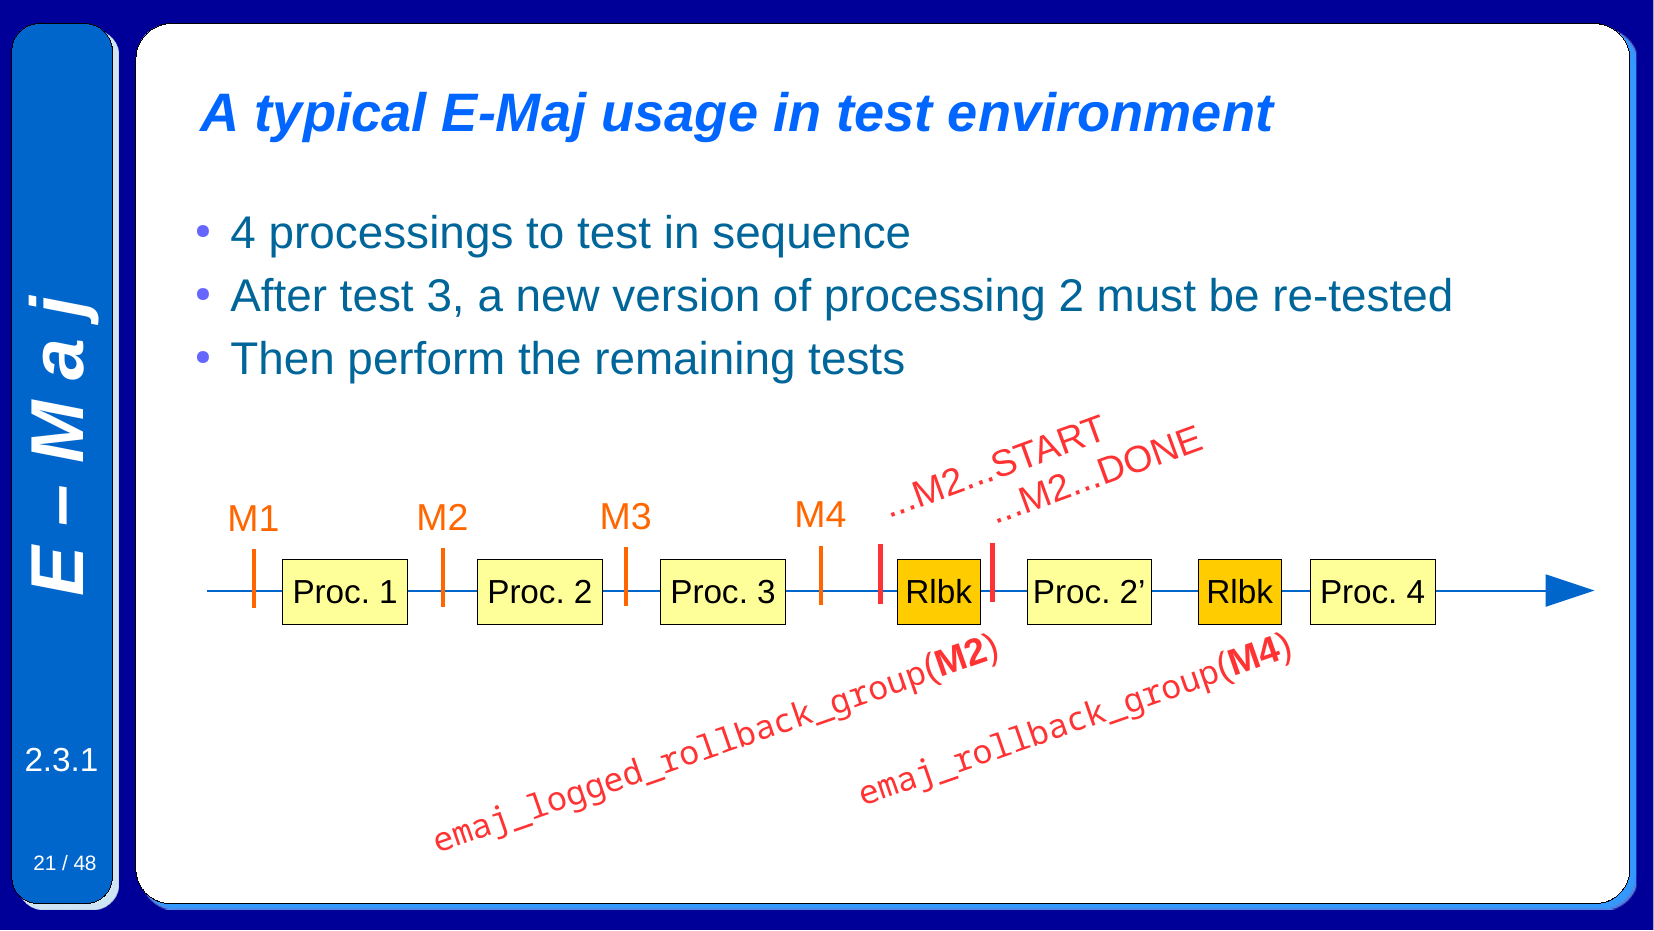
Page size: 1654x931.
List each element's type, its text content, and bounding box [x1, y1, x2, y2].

text_box Proc. 2’ [1027, 559, 1152, 625]
list 4 processings to test in sequence After test 3, a new version of processing 2 must be re-tested Then perform the remaining tests [177, 206, 1587, 385]
text_box emaj_logged_rollback_group(M2) [409, 610, 1025, 884]
text_box emaj_rollback_group(M4) [834, 609, 1318, 837]
text_box M3 [584, 487, 667, 545]
text_box Rlbk [1198, 559, 1282, 625]
text_box Proc. 1 [282, 559, 408, 625]
title A typical E-Maj usage in test environment [200, 34, 1575, 191]
text_box Rlbk [897, 559, 981, 625]
text_box Proc. 4 [1310, 559, 1436, 625]
text_box ...M2...START [860, 394, 1123, 539]
text_box M1 [212, 490, 295, 547]
text_box ...M2...DONE [967, 404, 1225, 545]
text_box Proc. 2 [477, 559, 603, 625]
text_box M4 [779, 486, 862, 544]
text_box Proc. 3 [660, 559, 786, 625]
text_box M2 [401, 488, 484, 546]
